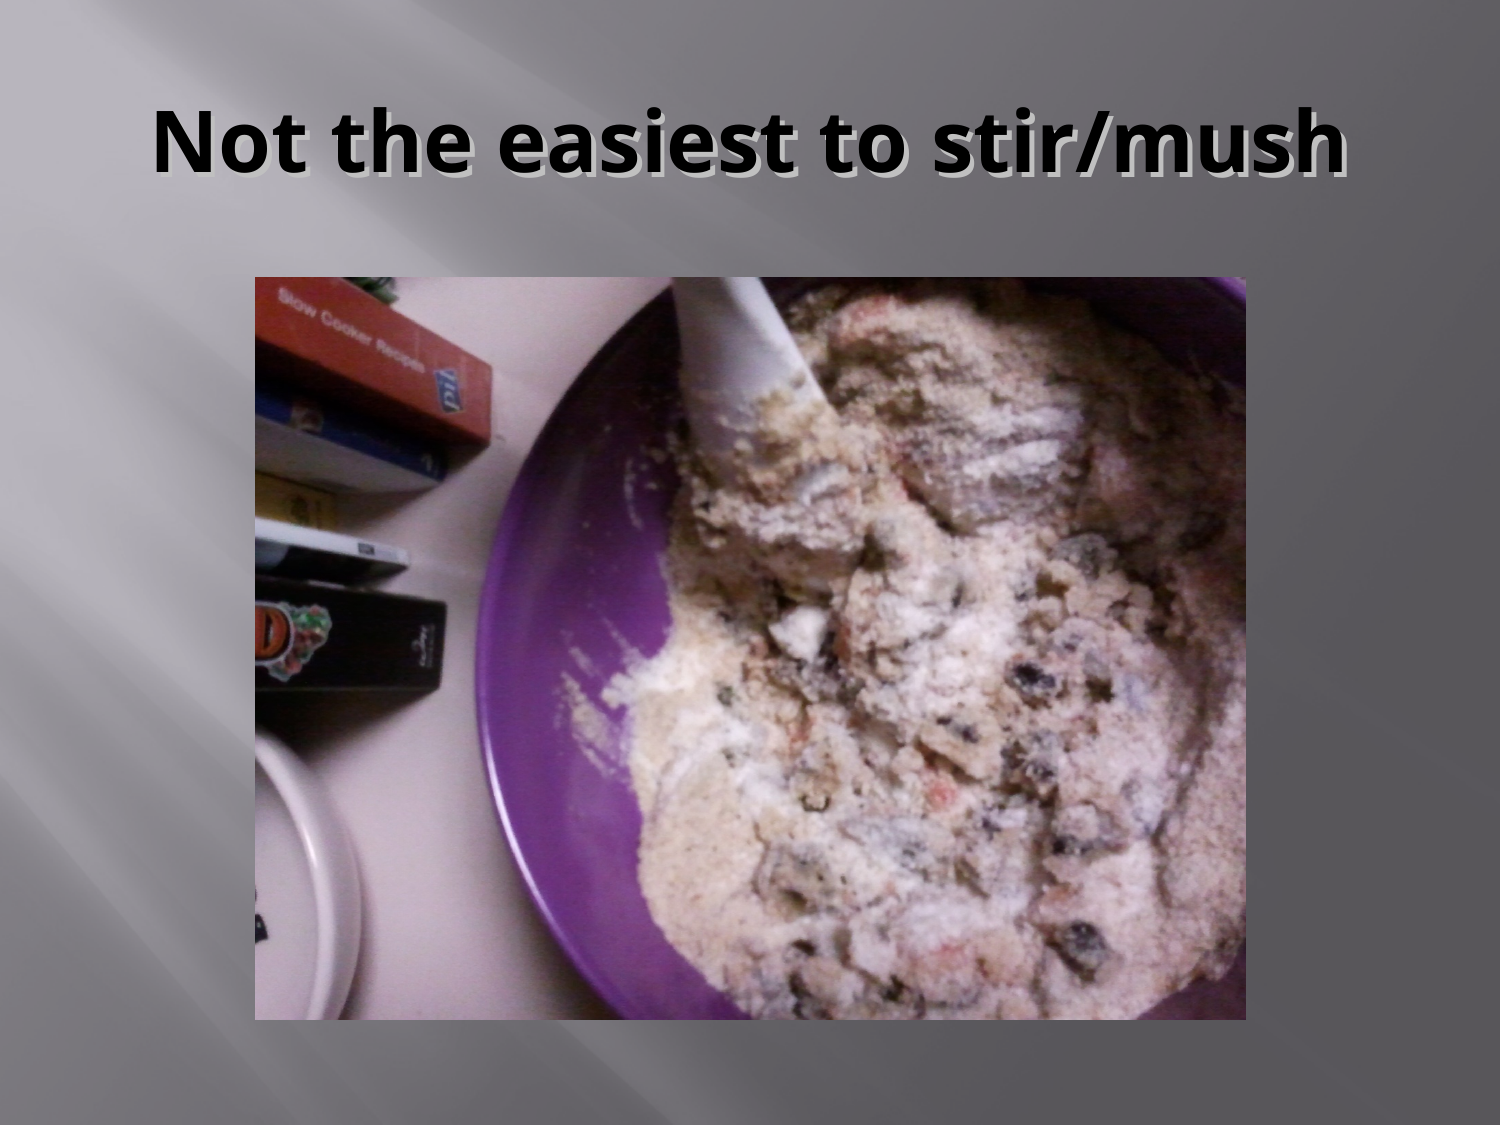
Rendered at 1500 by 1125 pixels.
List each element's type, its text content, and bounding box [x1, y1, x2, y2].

title Not the easiest to stir/mush [75, 45, 1426, 233]
picture [255, 277, 1246, 1020]
